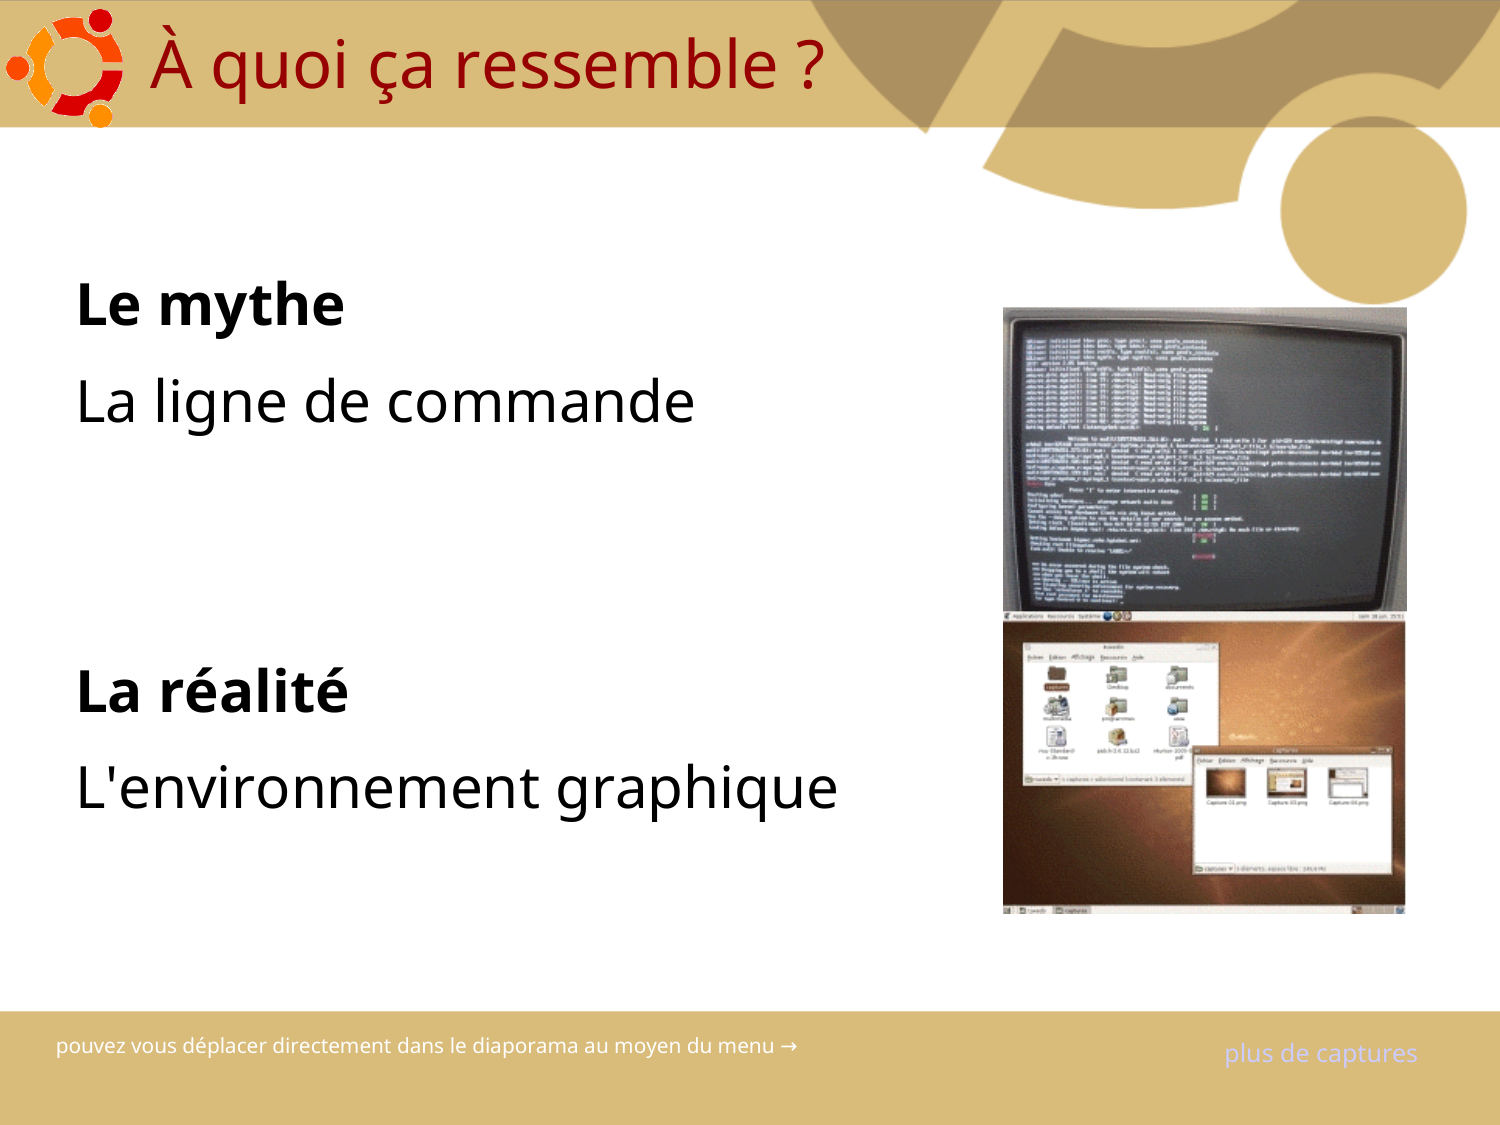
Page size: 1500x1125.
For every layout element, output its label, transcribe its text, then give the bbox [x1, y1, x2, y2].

title À quoi ça ressemble ? [135, 0, 1418, 126]
picture [1003, 306, 1409, 916]
list Le mythe La ligne de commande La réalité L'environnement graphique plus de captures [75, 262, 1426, 998]
picture [0, 0, 1500, 557]
